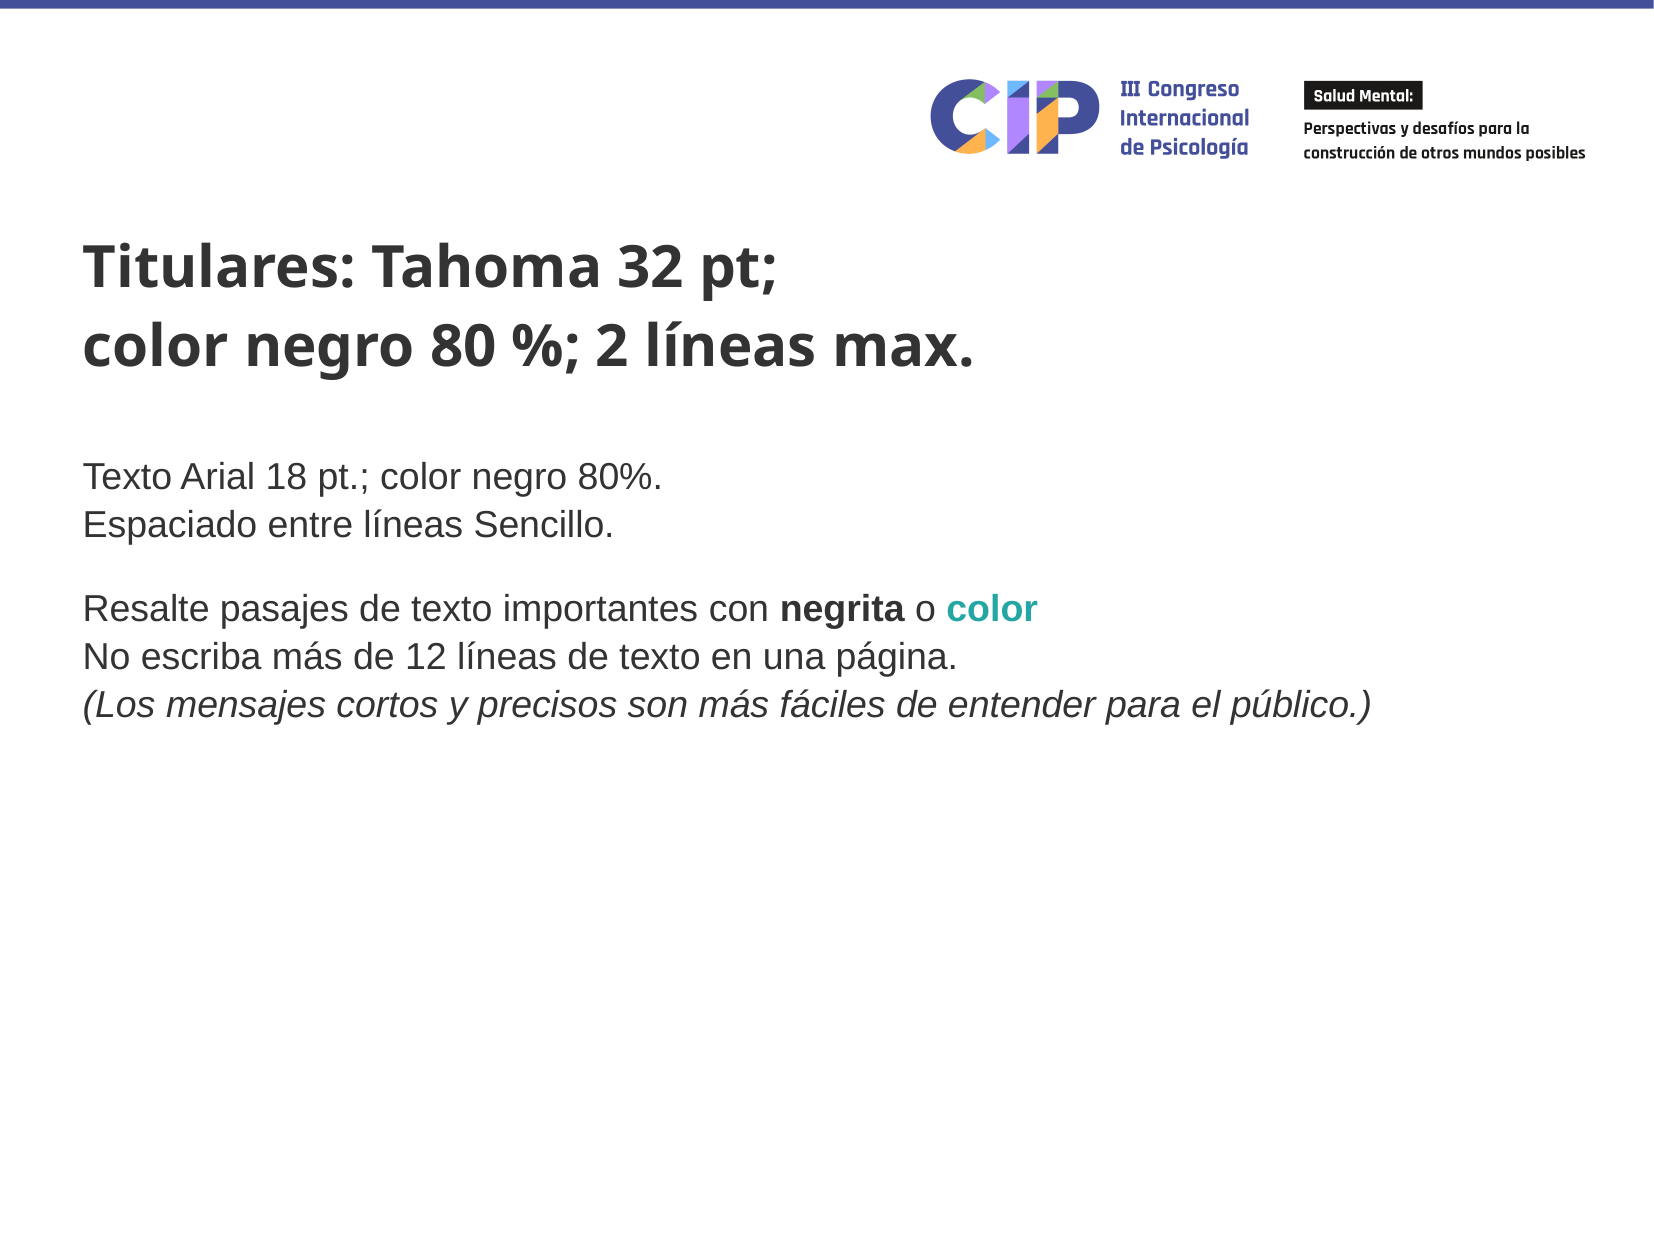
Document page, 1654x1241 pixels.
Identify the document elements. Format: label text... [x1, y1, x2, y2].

subtitle Texto Arial 18 pt.; color negro 80%. Espaciado entre líneas Sencillo. Resalte pasajes de texto importantes con negrita o color No escriba más de 12 líneas de texto en una página. (Los mensajes cortos y precisos son más fáciles de entender para el público.) [82, 448, 1571, 897]
picture [0, 0, 1654, 1241]
title Titulares: Tahoma 32 pt; color negro 80 %; 2 líneas max. [82, 200, 1571, 408]
